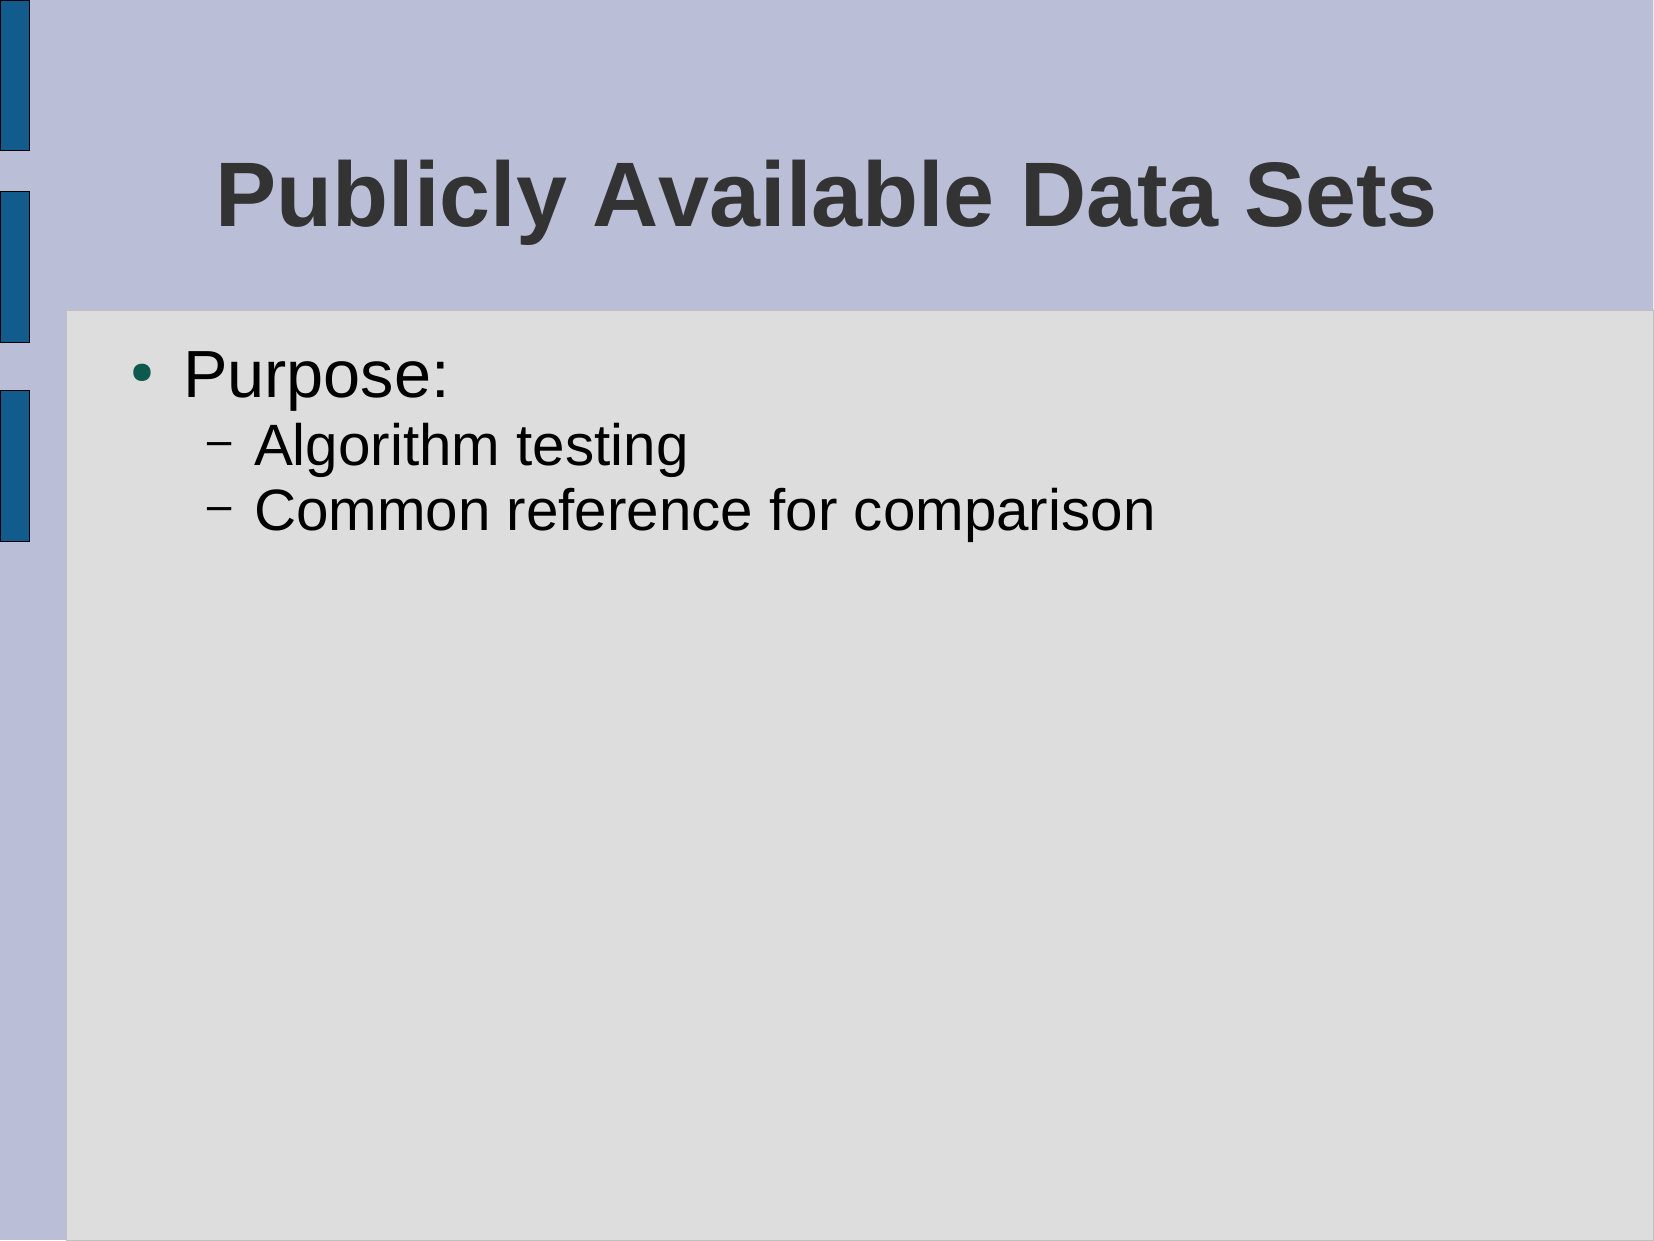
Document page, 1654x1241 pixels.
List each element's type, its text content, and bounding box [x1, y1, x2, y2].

title Publicly Available Data Sets [121, 98, 1534, 291]
list Purpose: Algorithm testing Common reference for comparison [112, 337, 1613, 1216]
